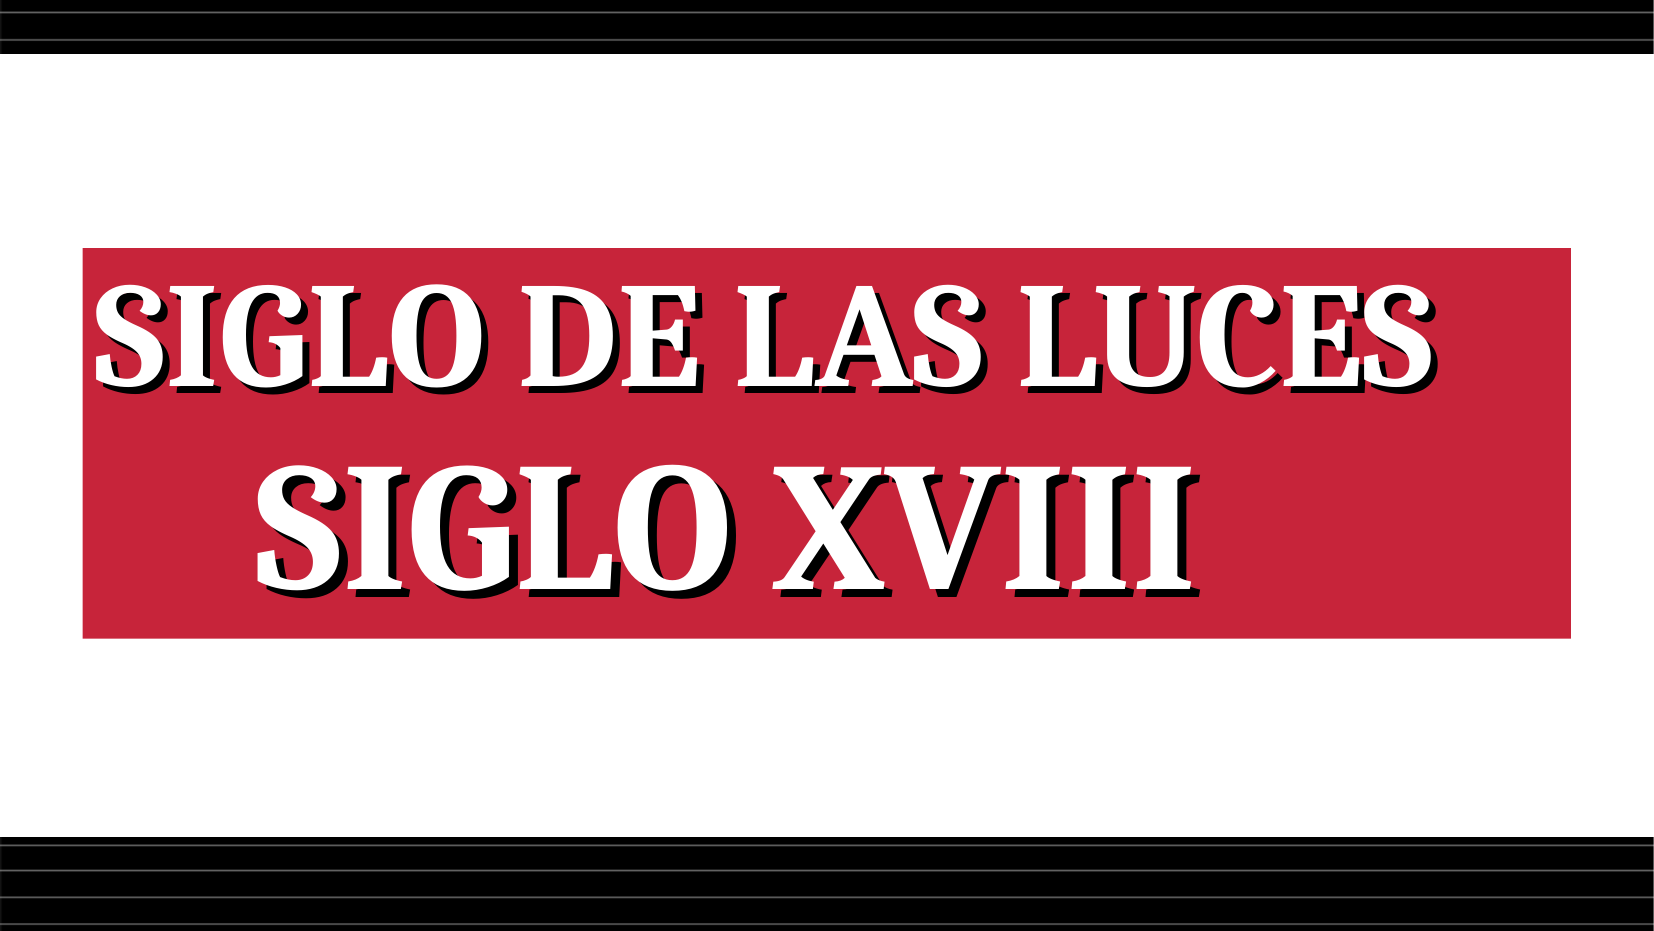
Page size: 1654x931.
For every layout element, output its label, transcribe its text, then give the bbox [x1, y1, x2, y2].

picture [0, 0, 1654, 54]
picture [0, 837, 1654, 931]
title SIGLO DE LAS LUCES SIGLO XVIII [82, 248, 1571, 639]
